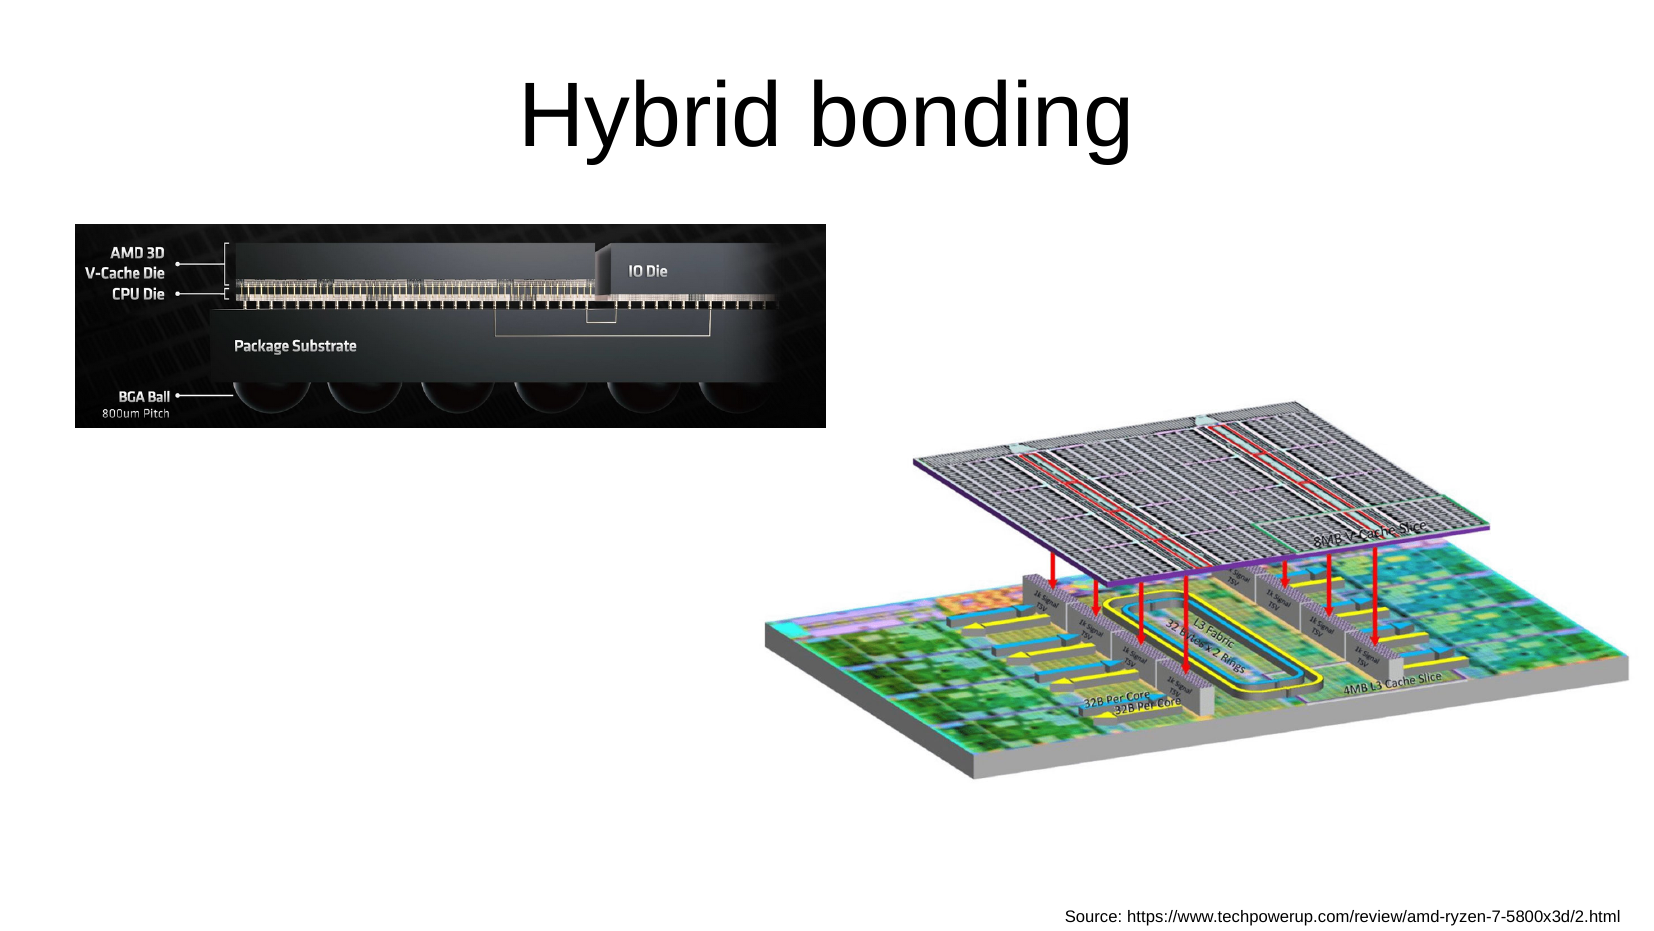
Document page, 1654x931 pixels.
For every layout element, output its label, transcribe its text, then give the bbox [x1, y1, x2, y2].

text_box Source: https://www.techpowerup.com/review/amd-ryzen-7-5800x3d/2.html [1050, 900, 1654, 931]
picture [75, 224, 1647, 863]
title Hybrid bonding [82, 37, 1571, 193]
